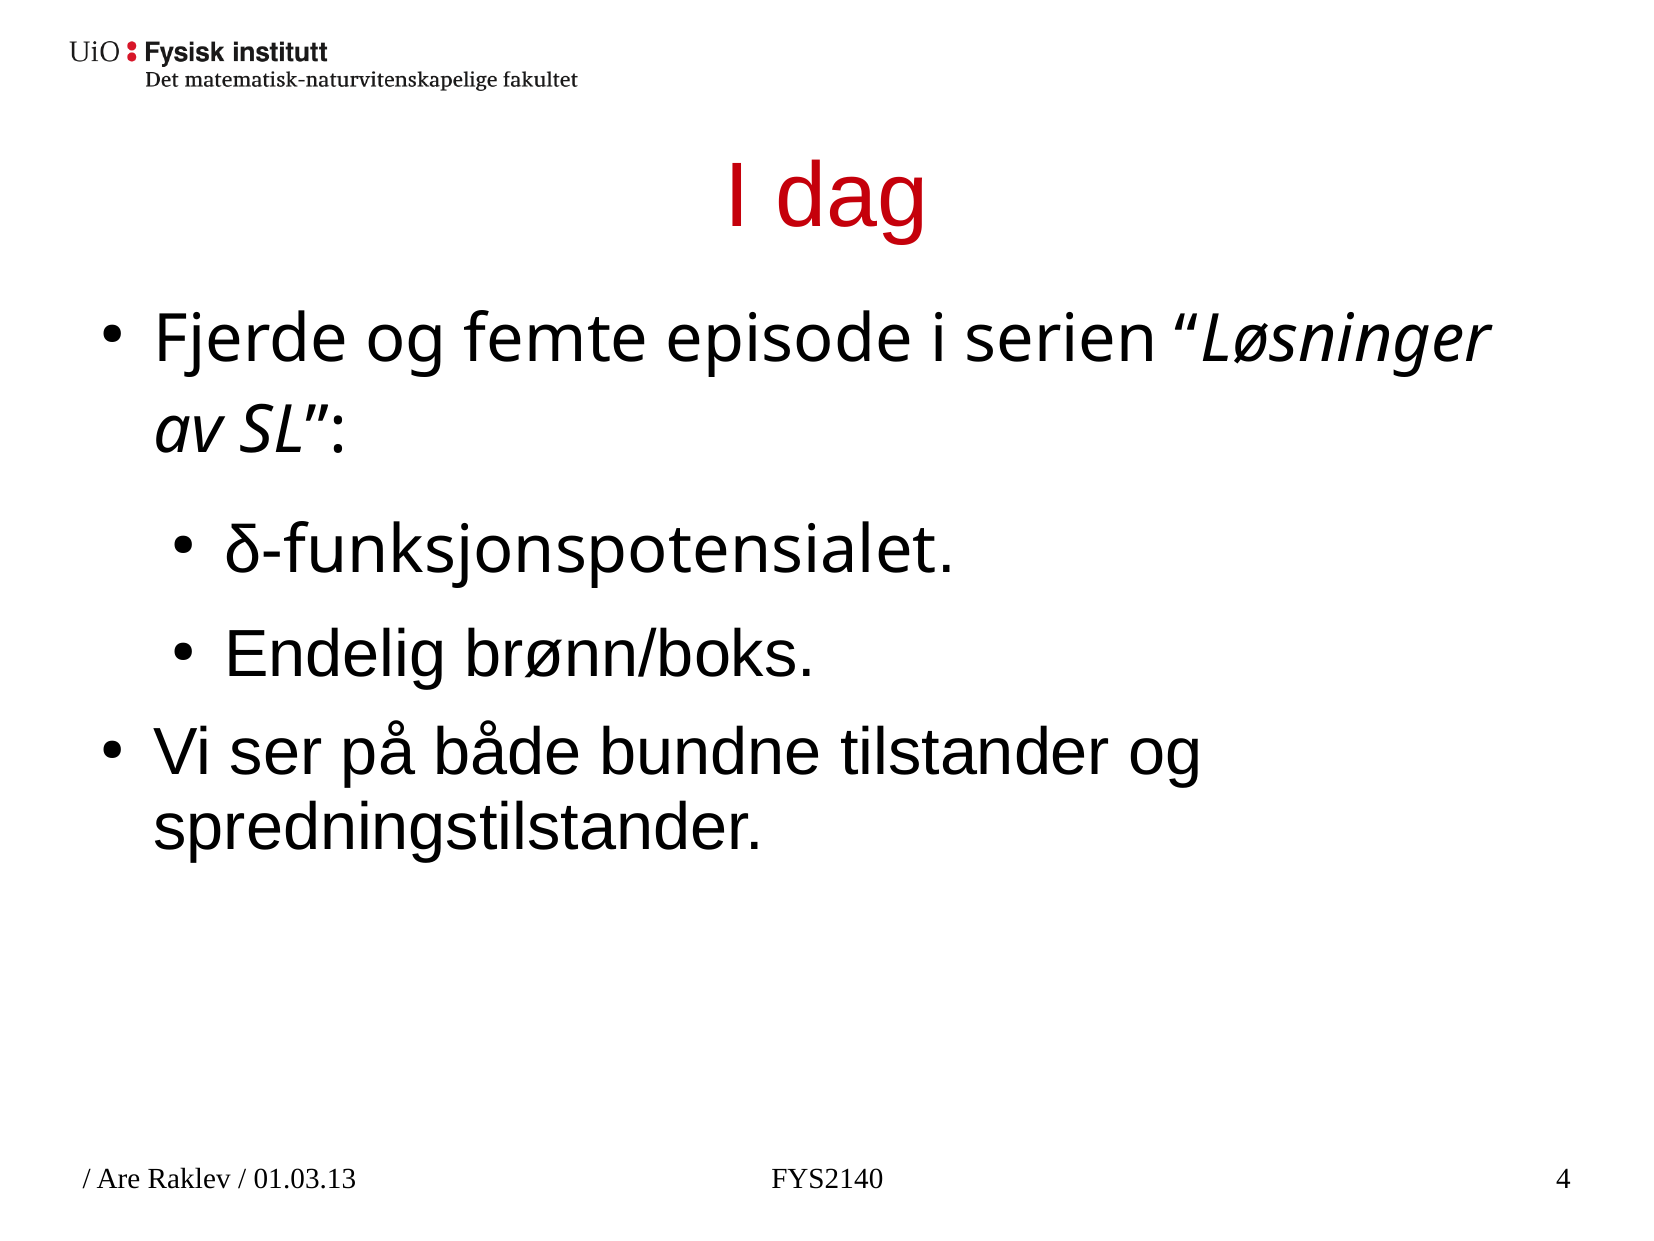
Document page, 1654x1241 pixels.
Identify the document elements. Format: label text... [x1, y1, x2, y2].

list Fjerde og femte episode i serien “Løsninger av SL”: δ-funksjonspotensialet. Endelig brønn/boks. Vi ser på både bundne tilstander og spredningstilstander. [82, 290, 1501, 1126]
picture [68, 37, 581, 93]
title I dag [82, 90, 1571, 298]
